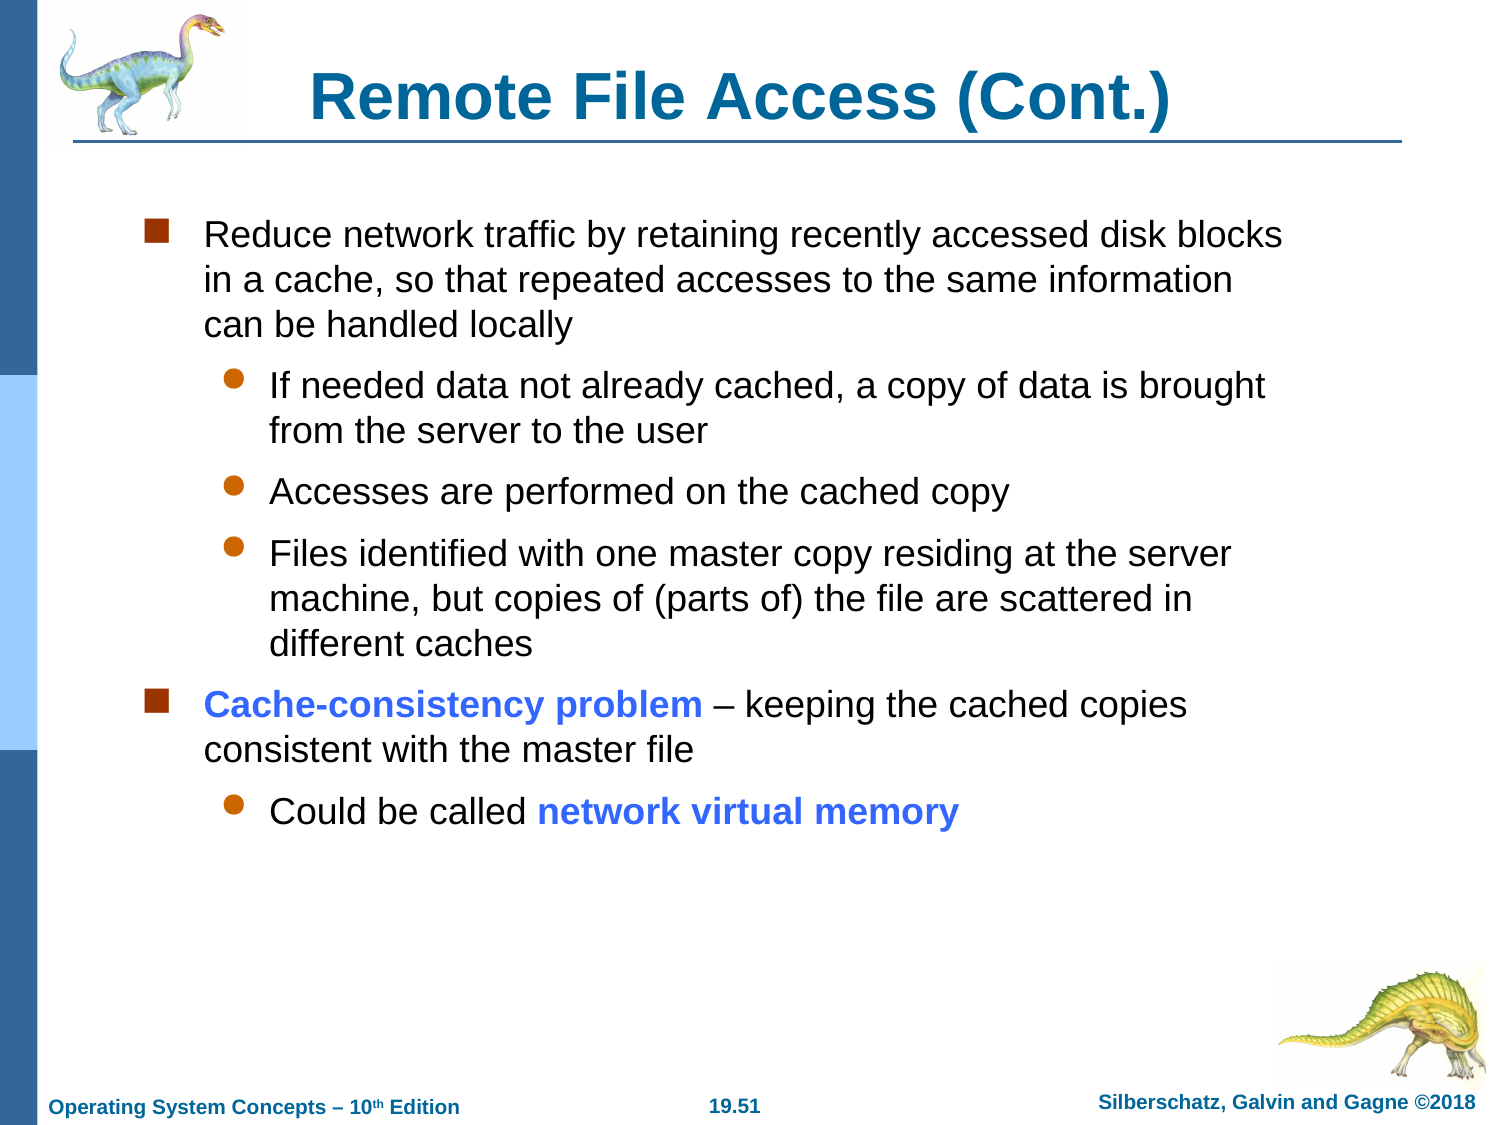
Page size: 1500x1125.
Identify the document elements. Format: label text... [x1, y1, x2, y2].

title Remote File Access (Cont.) [75, 45, 1426, 141]
picture [46, 0, 243, 149]
picture [1415, 1094, 1423, 1099]
picture [1275, 959, 1486, 1090]
list Reduce network traffic by retaining recently accessed disk blocks in a cache, so that repeated accesses to the same information can be handled locally If needed data not already cached, a copy of data is brought from the server to the user Accesses are performed on the cached copy Files identified with one master copy residing at the server machine, but copies of (parts of) the file are scattered in different caches Cache-consistency problem – keeping the cached copies consistent with the master file Could be called network virtual memory [132, 202, 1306, 946]
